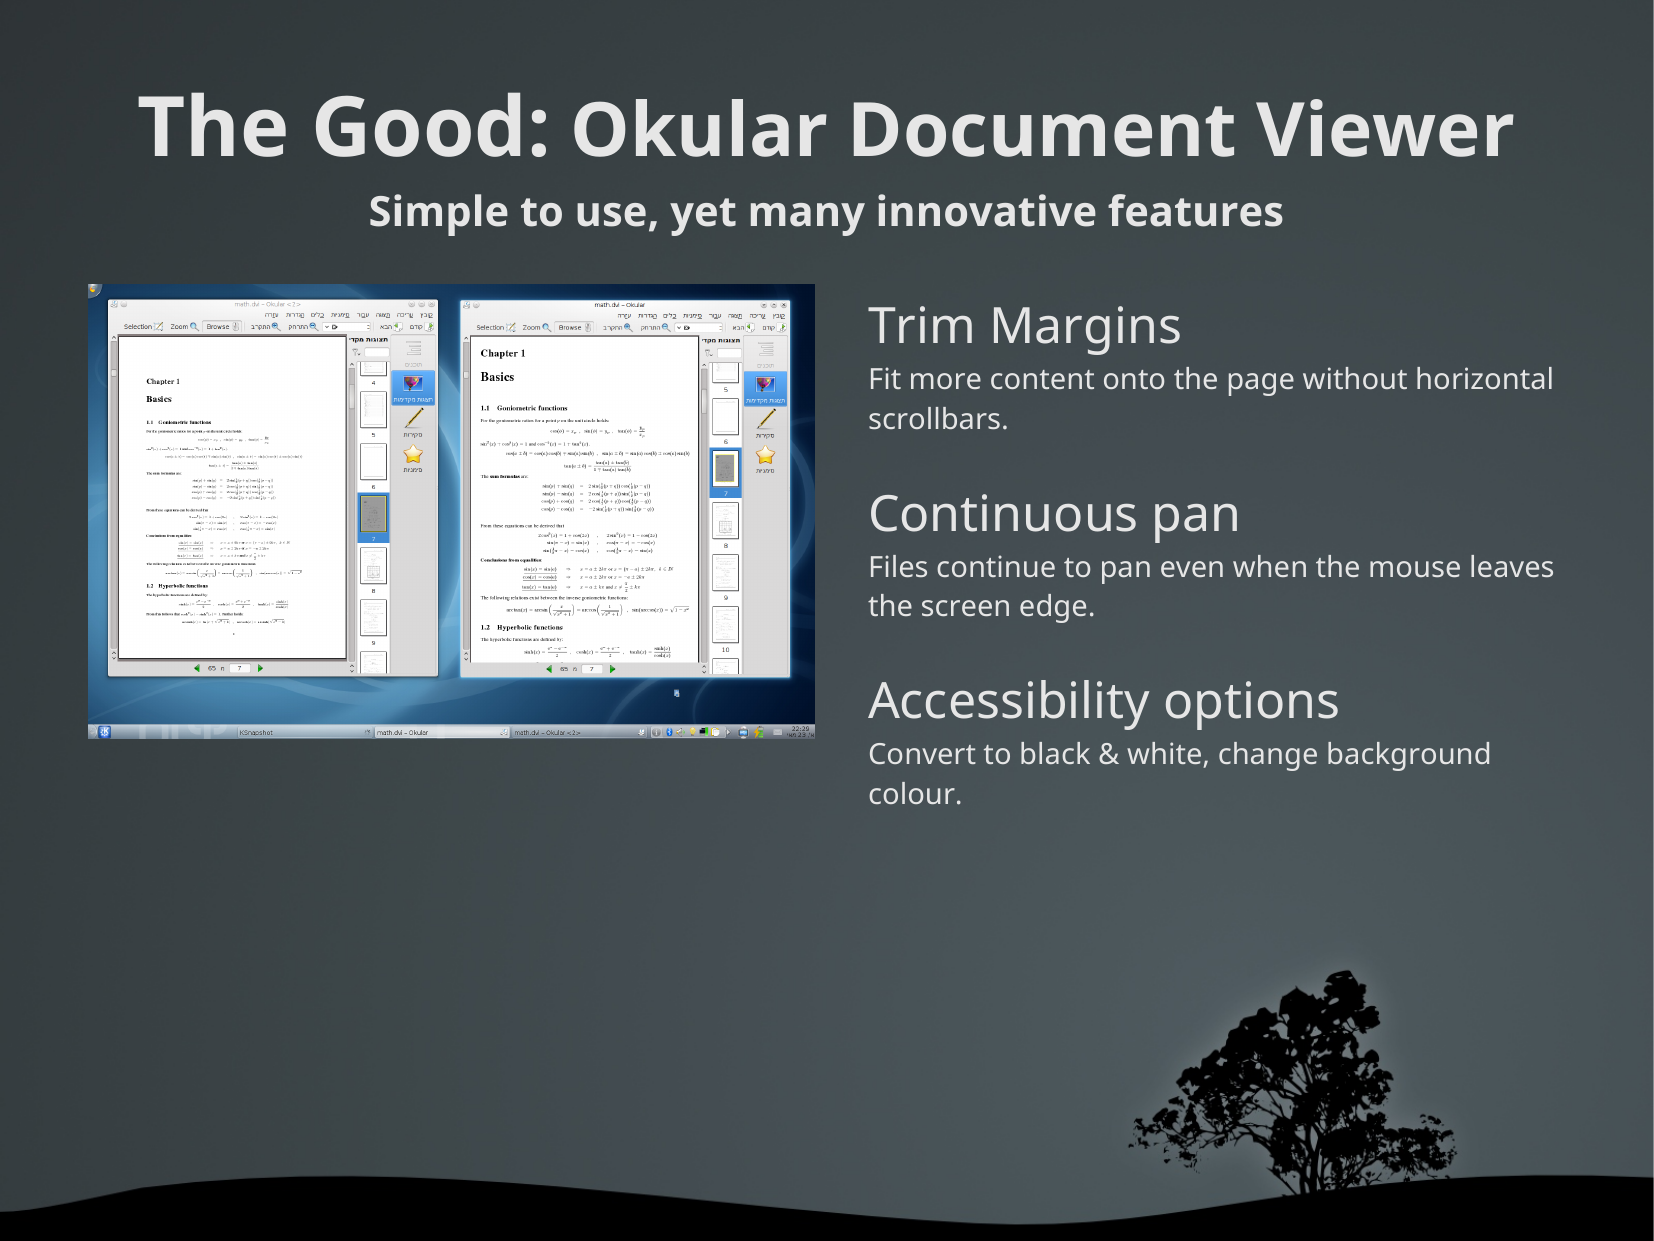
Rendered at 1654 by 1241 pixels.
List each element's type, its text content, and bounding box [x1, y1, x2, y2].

picture [0, 0, 1654, 1241]
list Trim Margins Fit more content onto the page without horizontal scrollbars. Continuous pan Files continue to pan even when the mouse leaves the screen edge. Accessibility options Convert to black & white, change background colour. [797, 290, 1595, 1094]
title The Good: Okular Document Viewer Simple to use, yet many innovative features [82, 49, 1571, 257]
